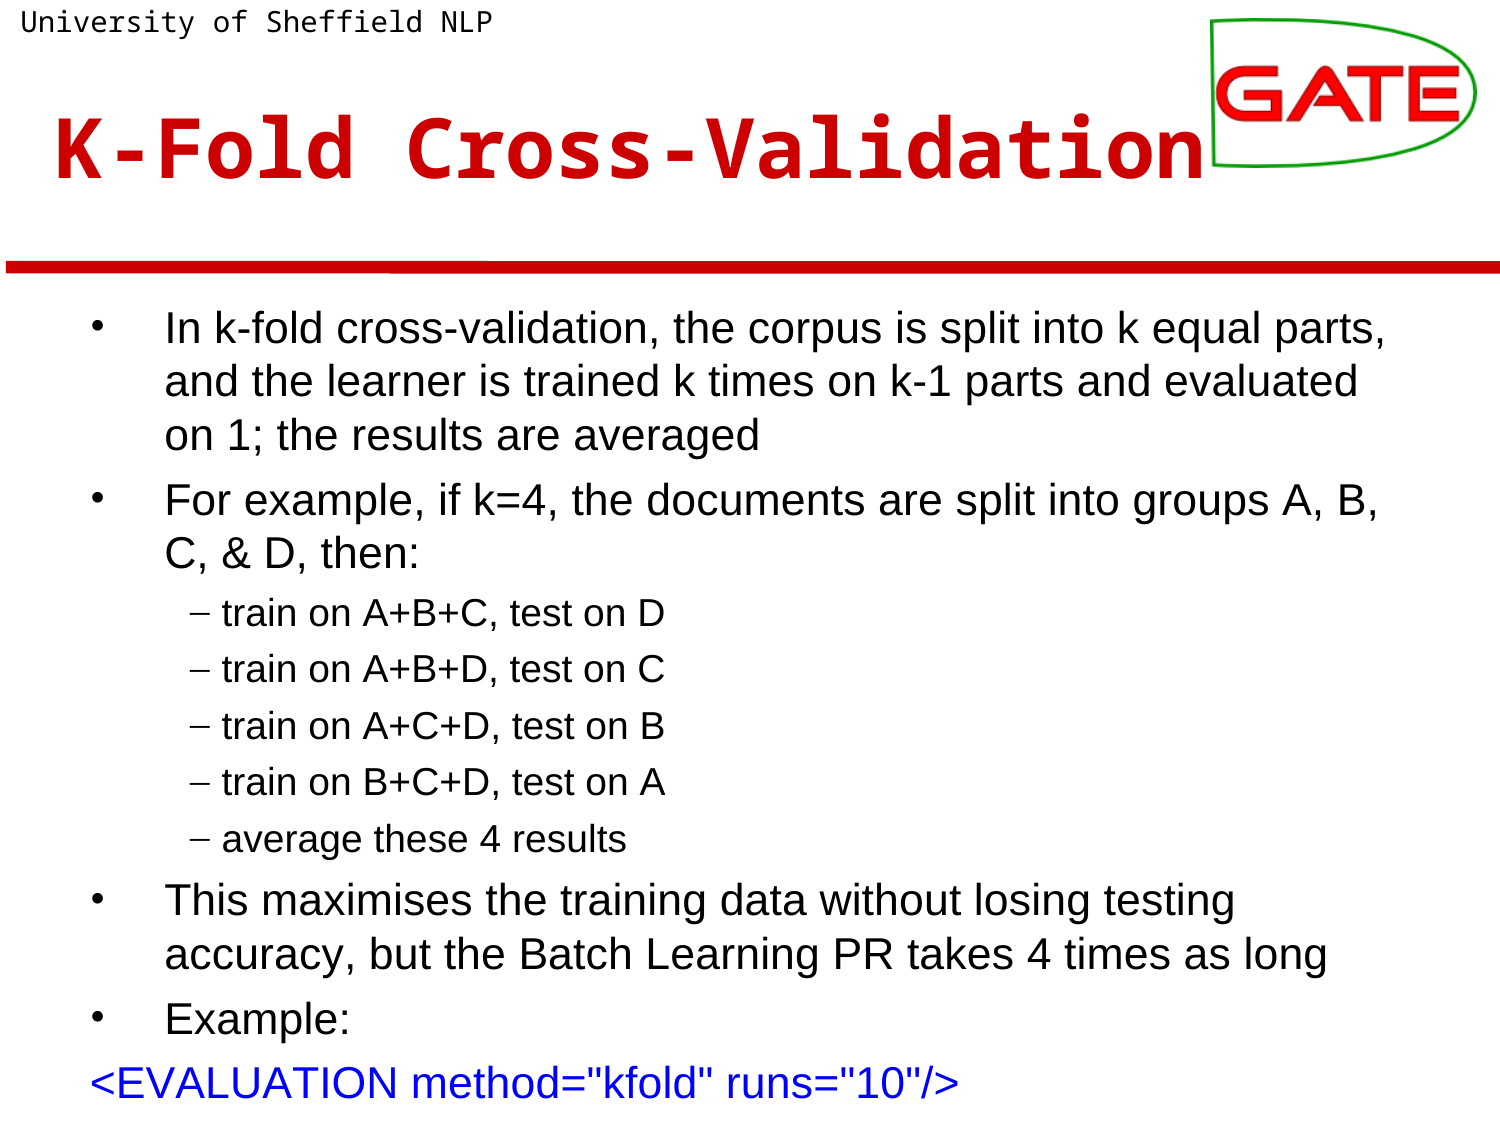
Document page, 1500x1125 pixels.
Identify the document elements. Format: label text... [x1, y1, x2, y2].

picture [1210, 18, 1477, 168]
list In k-fold cross-validation, the corpus is split into k equal parts, and the learner is trained k times on k-1 parts and evaluated on 1; the results are averaged For example, if k=4, the documents are split into groups A, B, C, & D, then: train on A+B+C, test on D train on A+B+D, test on C train on A+C+D, test on B train on B+C+D, test on A average these 4 results This maximises the training data without losing testing accuracy, but the Batch Learning PR takes 4 times as long Example: <EVALUATION method="kfold" runs="10"/> [74, 290, 1424, 1125]
title K-Fold Cross-Validation [41, 37, 1390, 253]
